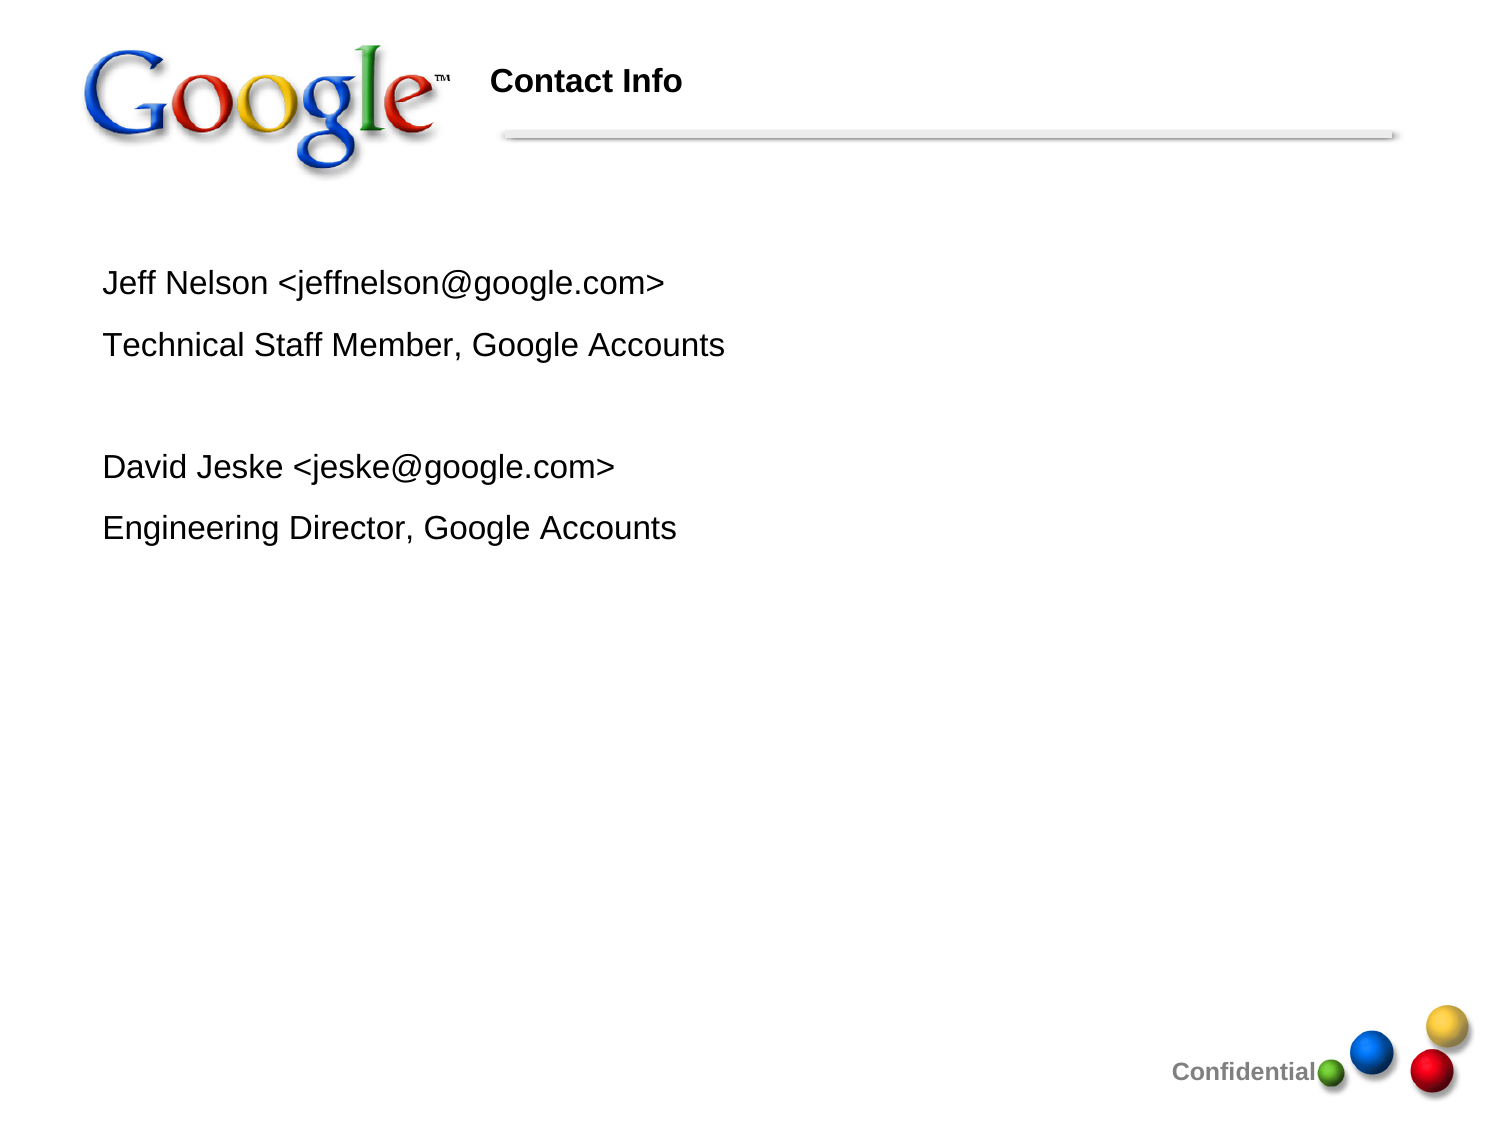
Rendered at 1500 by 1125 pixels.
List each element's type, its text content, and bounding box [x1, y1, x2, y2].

title Contact Info [474, 37, 1450, 126]
list Jeff Nelson <jeffnelson@google.com> Technical Staff Member, Google Accounts David Jeske <jeske@google.com> Engineering Director, Google Accounts [87, 249, 1338, 851]
